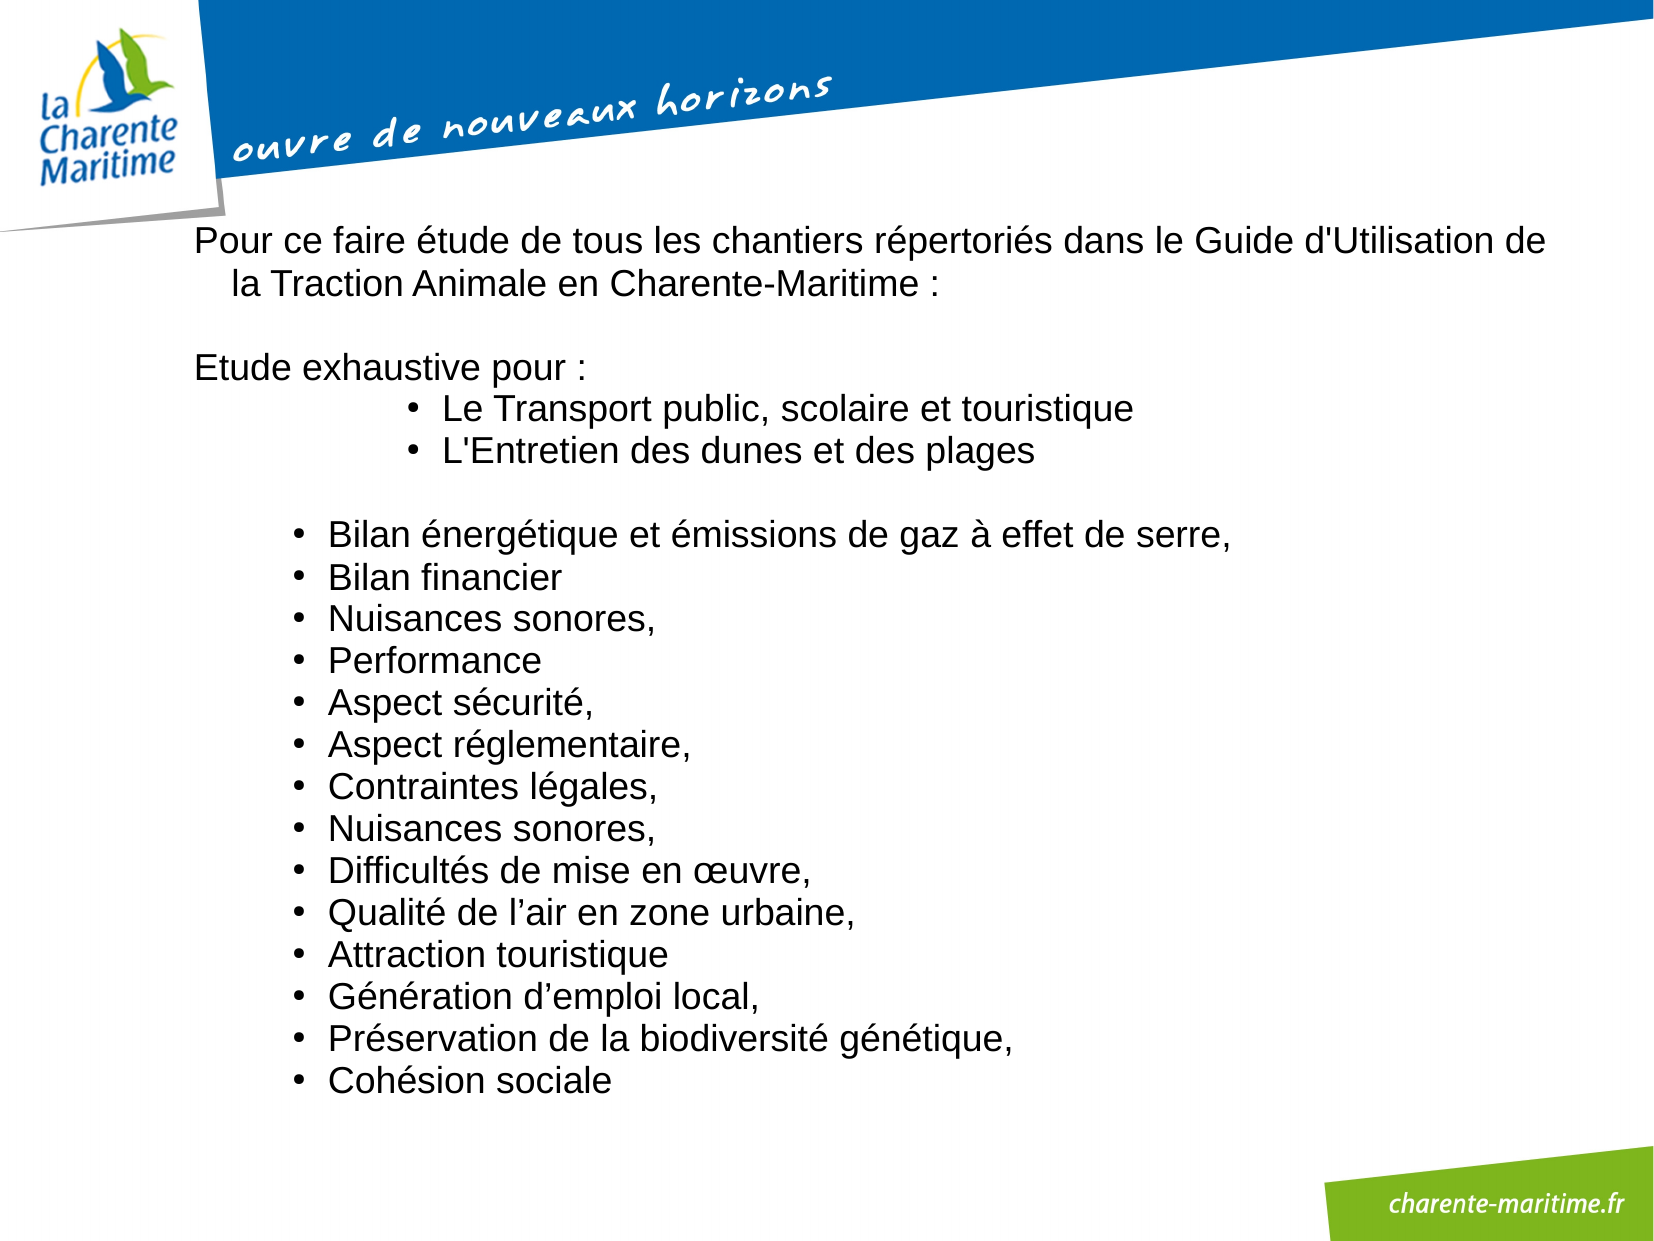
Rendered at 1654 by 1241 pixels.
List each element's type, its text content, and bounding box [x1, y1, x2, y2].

picture [0, 0, 1654, 1241]
text_box Pour ce faire étude de tous les chantiers répertoriés dans le Guide d'Utilisation de la Traction Animale en Charente-Maritime : Etude exhaustive pour : Le Transport public, scolaire et touristique L'Entretien des dunes et des plages Bilan énergétique et émissions de gaz à effet de serre, Bilan financier Nuisances sonores, Performance Aspect sécurité, Aspect réglementaire, Contraintes légales, Nuisances sonores, Difficultés de mise en œuvre, Qualité de l’air en zone urbaine, Attraction touristique Génération d’emploi local, Préservation de la biodiversité génétique, Cohésion sociale [141, 212, 1583, 1111]
